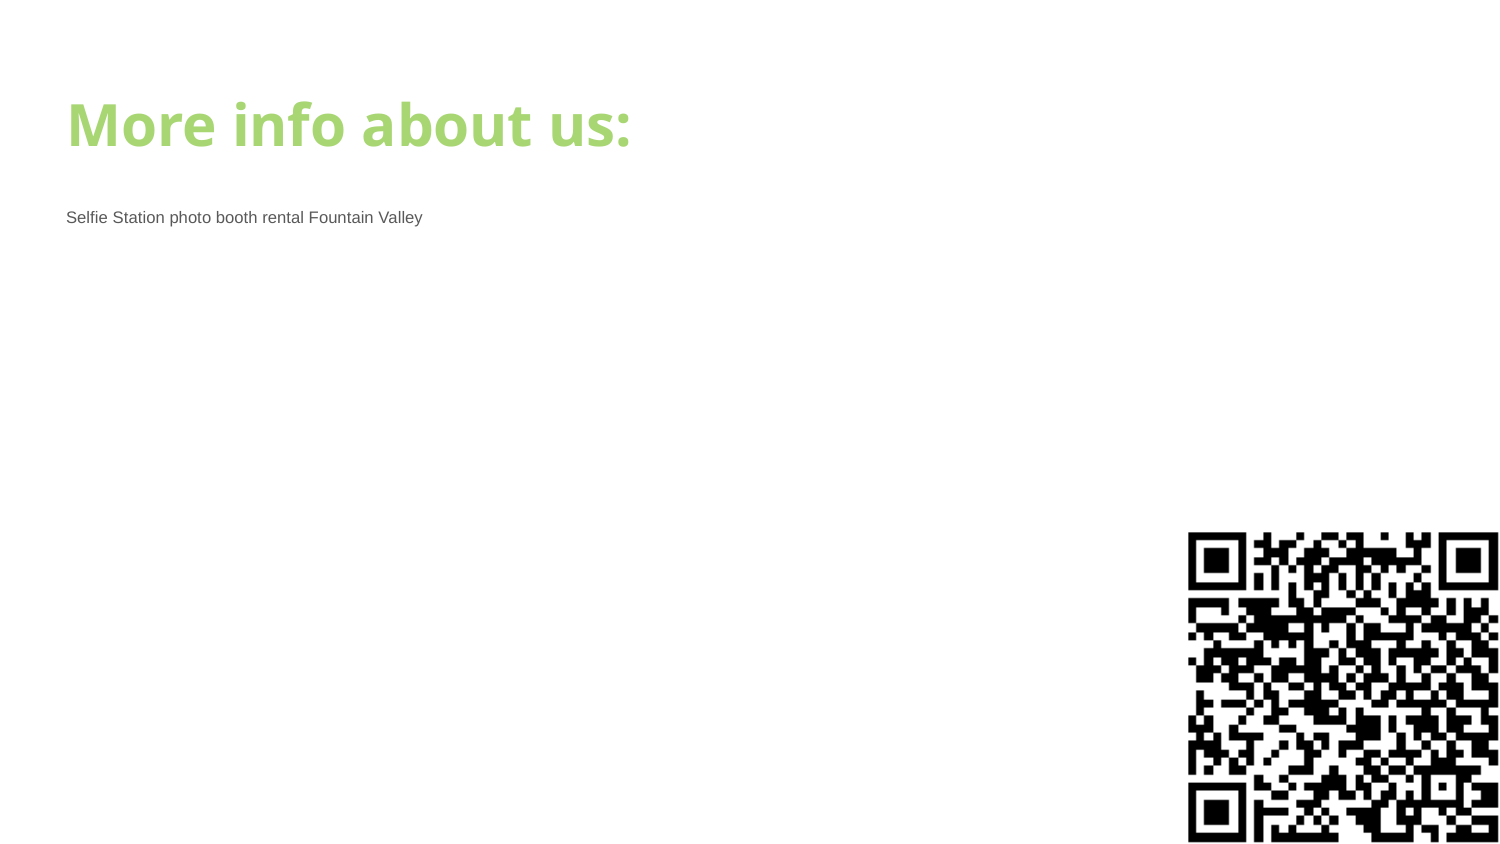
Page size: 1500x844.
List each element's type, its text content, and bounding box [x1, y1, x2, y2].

title More info about us: [51, 72, 1449, 167]
picture [1187, 531, 1500, 844]
list Selfie Station photo booth rental Fountain Valley [51, 189, 1449, 750]
